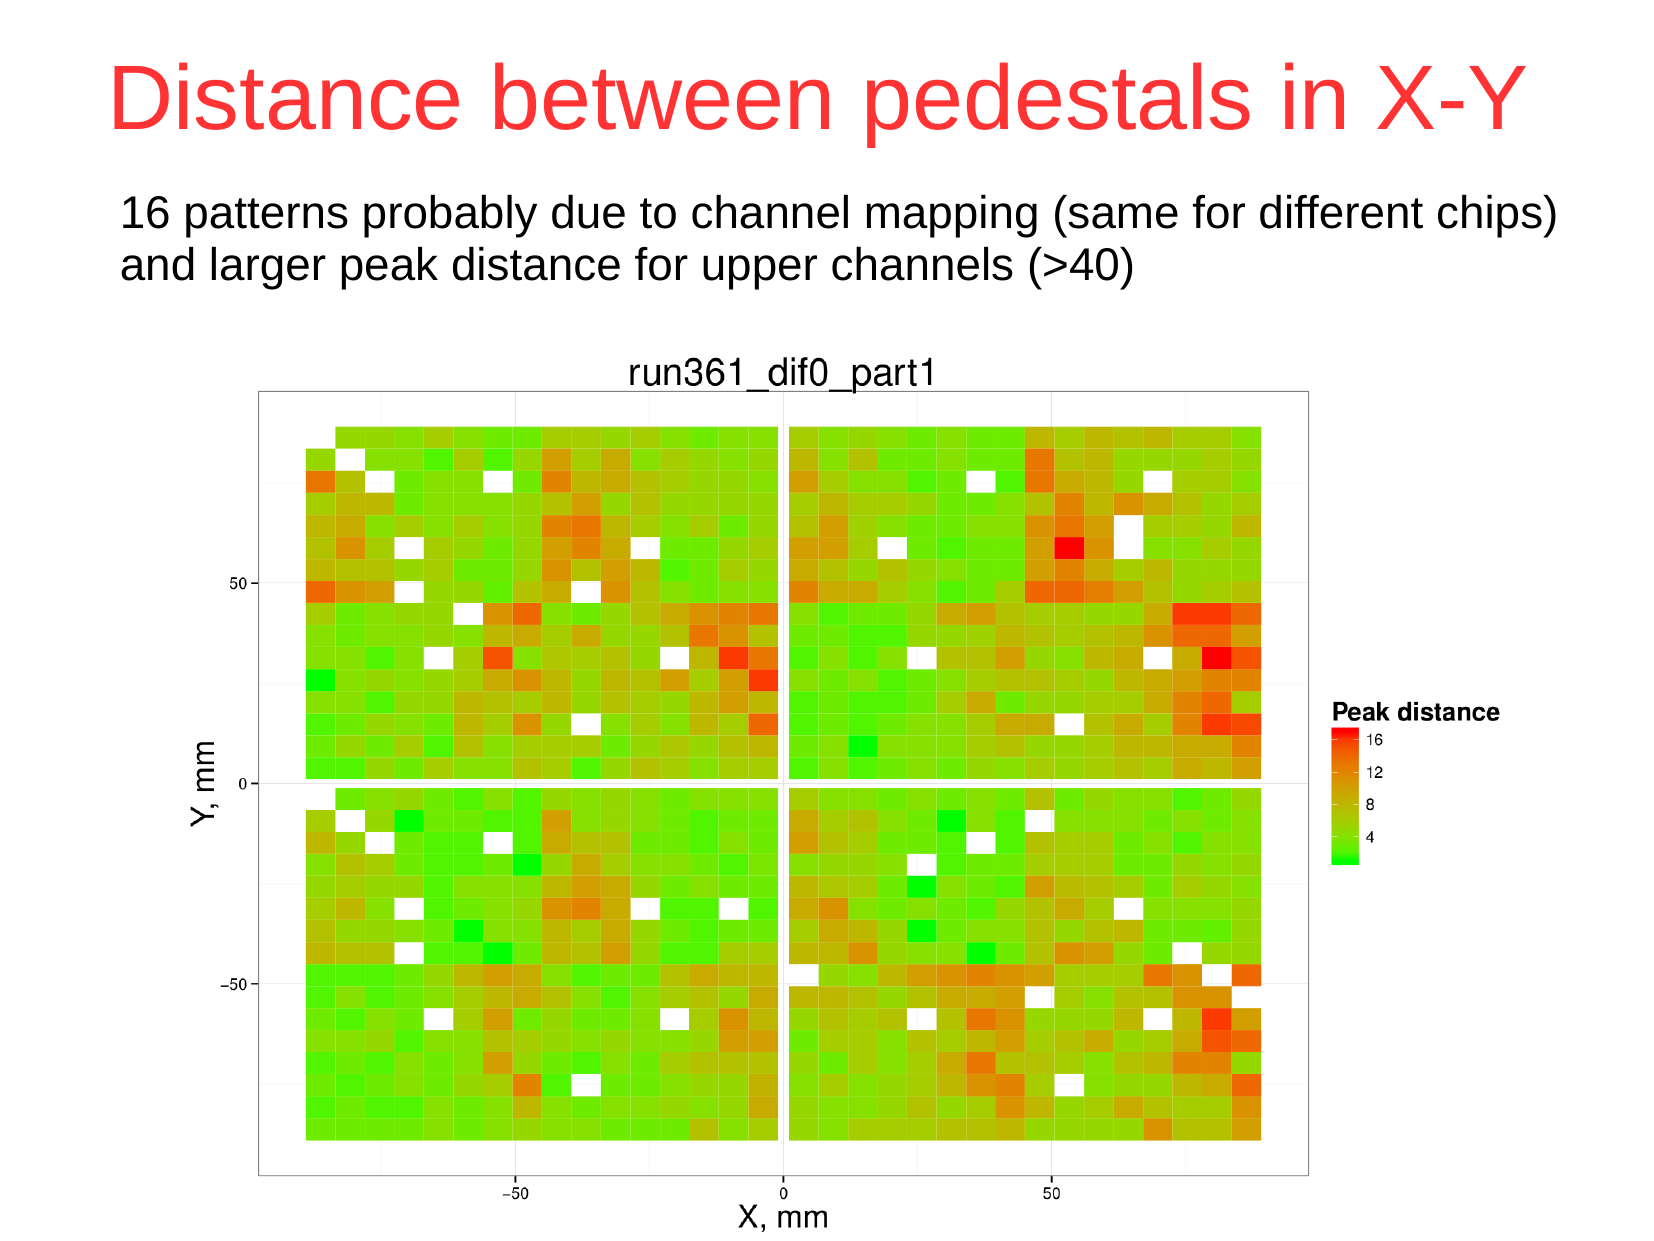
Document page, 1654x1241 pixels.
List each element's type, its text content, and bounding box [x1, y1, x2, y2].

picture [174, 329, 1546, 1241]
title Distance between pedestals in X-Y [75, 15, 1564, 181]
text_box 16 patterns probably due to channel mapping (same for different chips) and larger peak distance for upper channels (>40) [105, 180, 1606, 298]
